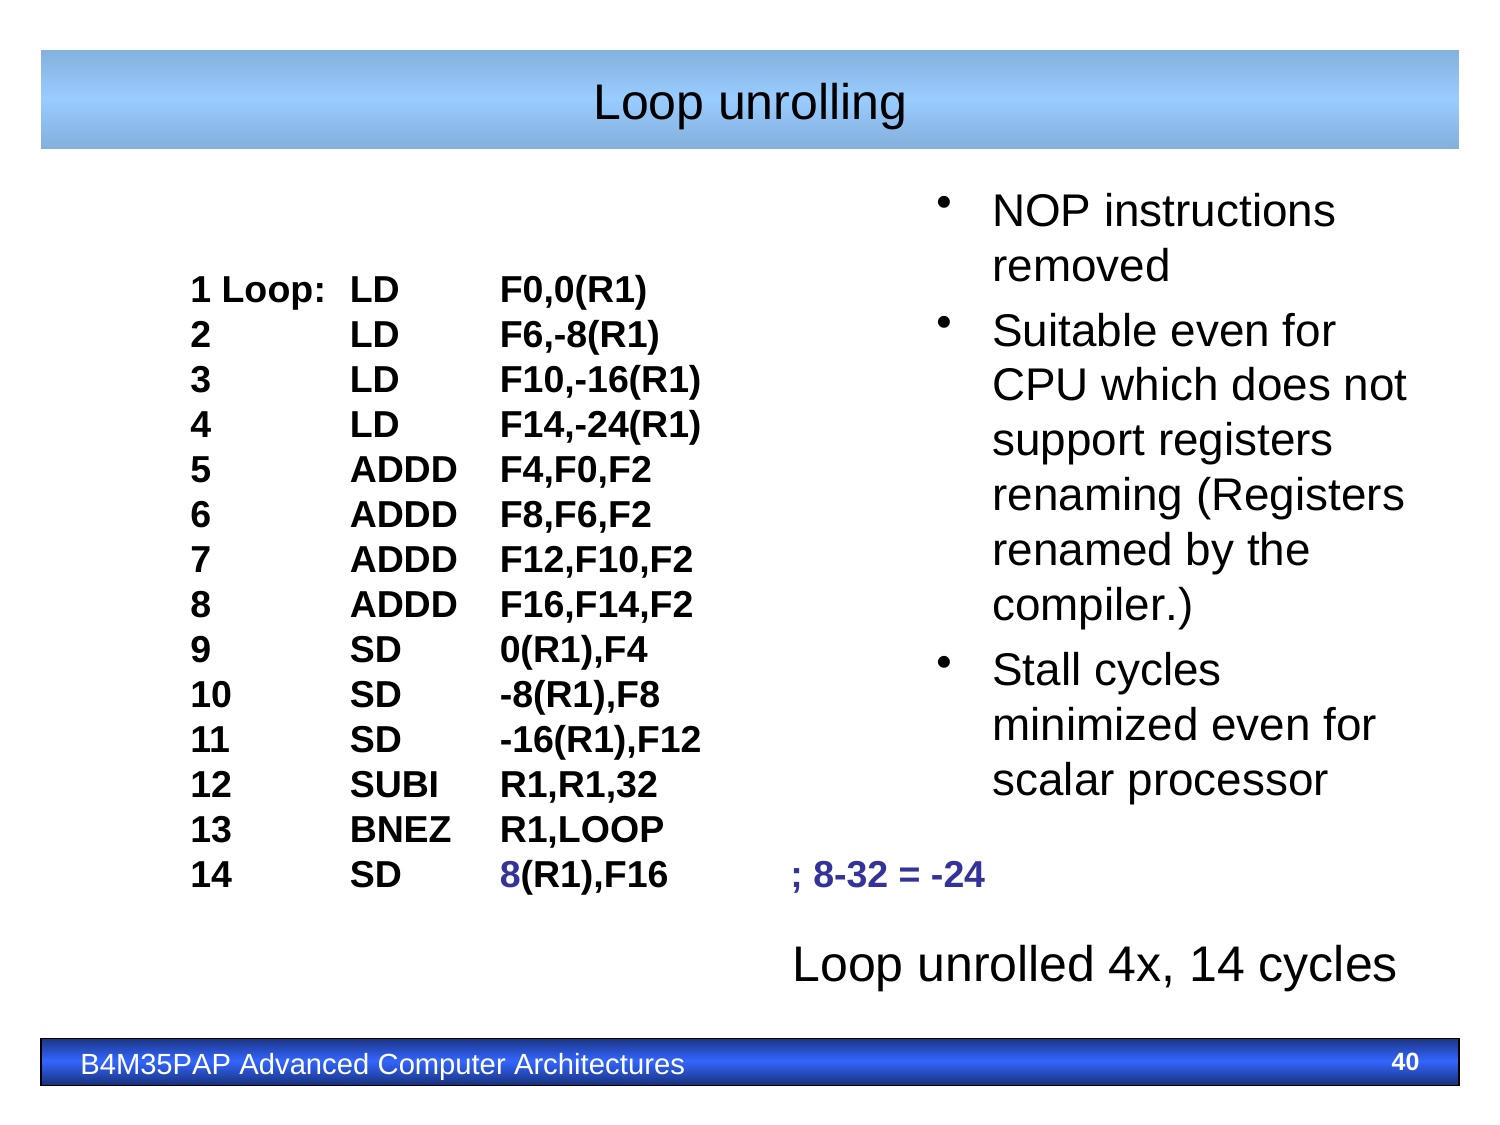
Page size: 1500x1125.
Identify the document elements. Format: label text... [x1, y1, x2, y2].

list NOP instructions removed Suitable even for CPU which does not support registers renaming (Registers renamed by the compiler.) Stall cycles minimized even for scalar processor [921, 172, 1436, 1000]
title Loop unrolling [41, 50, 1459, 149]
text_box 1 Loop: LD F0,0(R1) 2 LD F6,-8(R1) 3 LD F10,-16(R1) 4 LD F14,-24(R1) 5 ADDD F4,F0,F2 6 ADDD F8,F6,F2 7 ADDD F12,F10,F2 8 ADDD F16,F14,F2 9 SD 0(R1),F4 10 SD -8(R1),F8 11 SD -16(R1),F12 12 SUBI R1,R1,32 13 BNEZ R1,LOOP 14 SD 8(R1),F16 ; 8-32 = -24 [175, 257, 921, 993]
text_box Loop unrolled 4x, 14 cycles [777, 923, 1413, 999]
